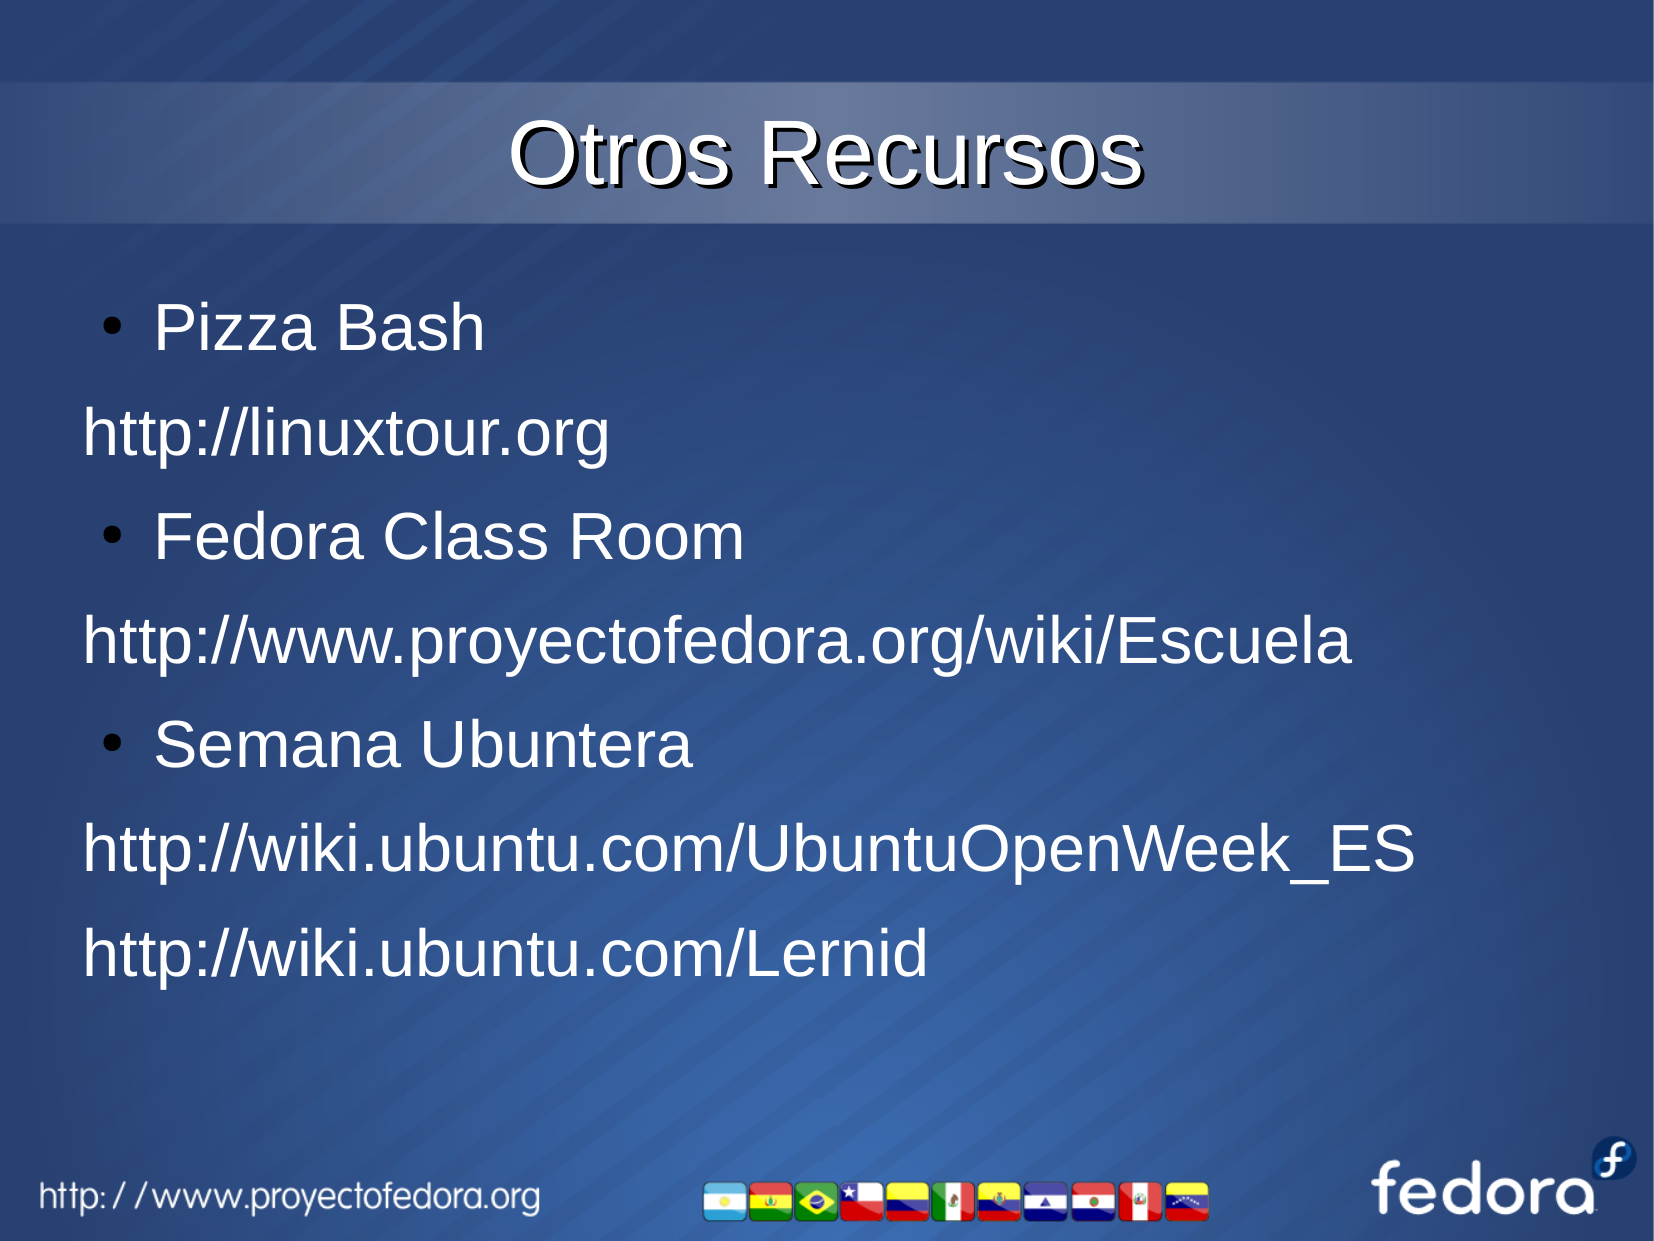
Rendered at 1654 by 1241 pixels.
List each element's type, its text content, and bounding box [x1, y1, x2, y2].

title Otros Recursos [82, 49, 1571, 257]
list Pizza Bash http://linuxtour.org Fedora Class Room http://www.proyectofedora.org/wiki/Escuela Semana Ubuntera http://wiki.ubuntu.com/UbuntuOpenWeek_ES http://wiki.ubuntu.com/Lernid [82, 290, 1571, 1109]
picture [0, 0, 1654, 1241]
